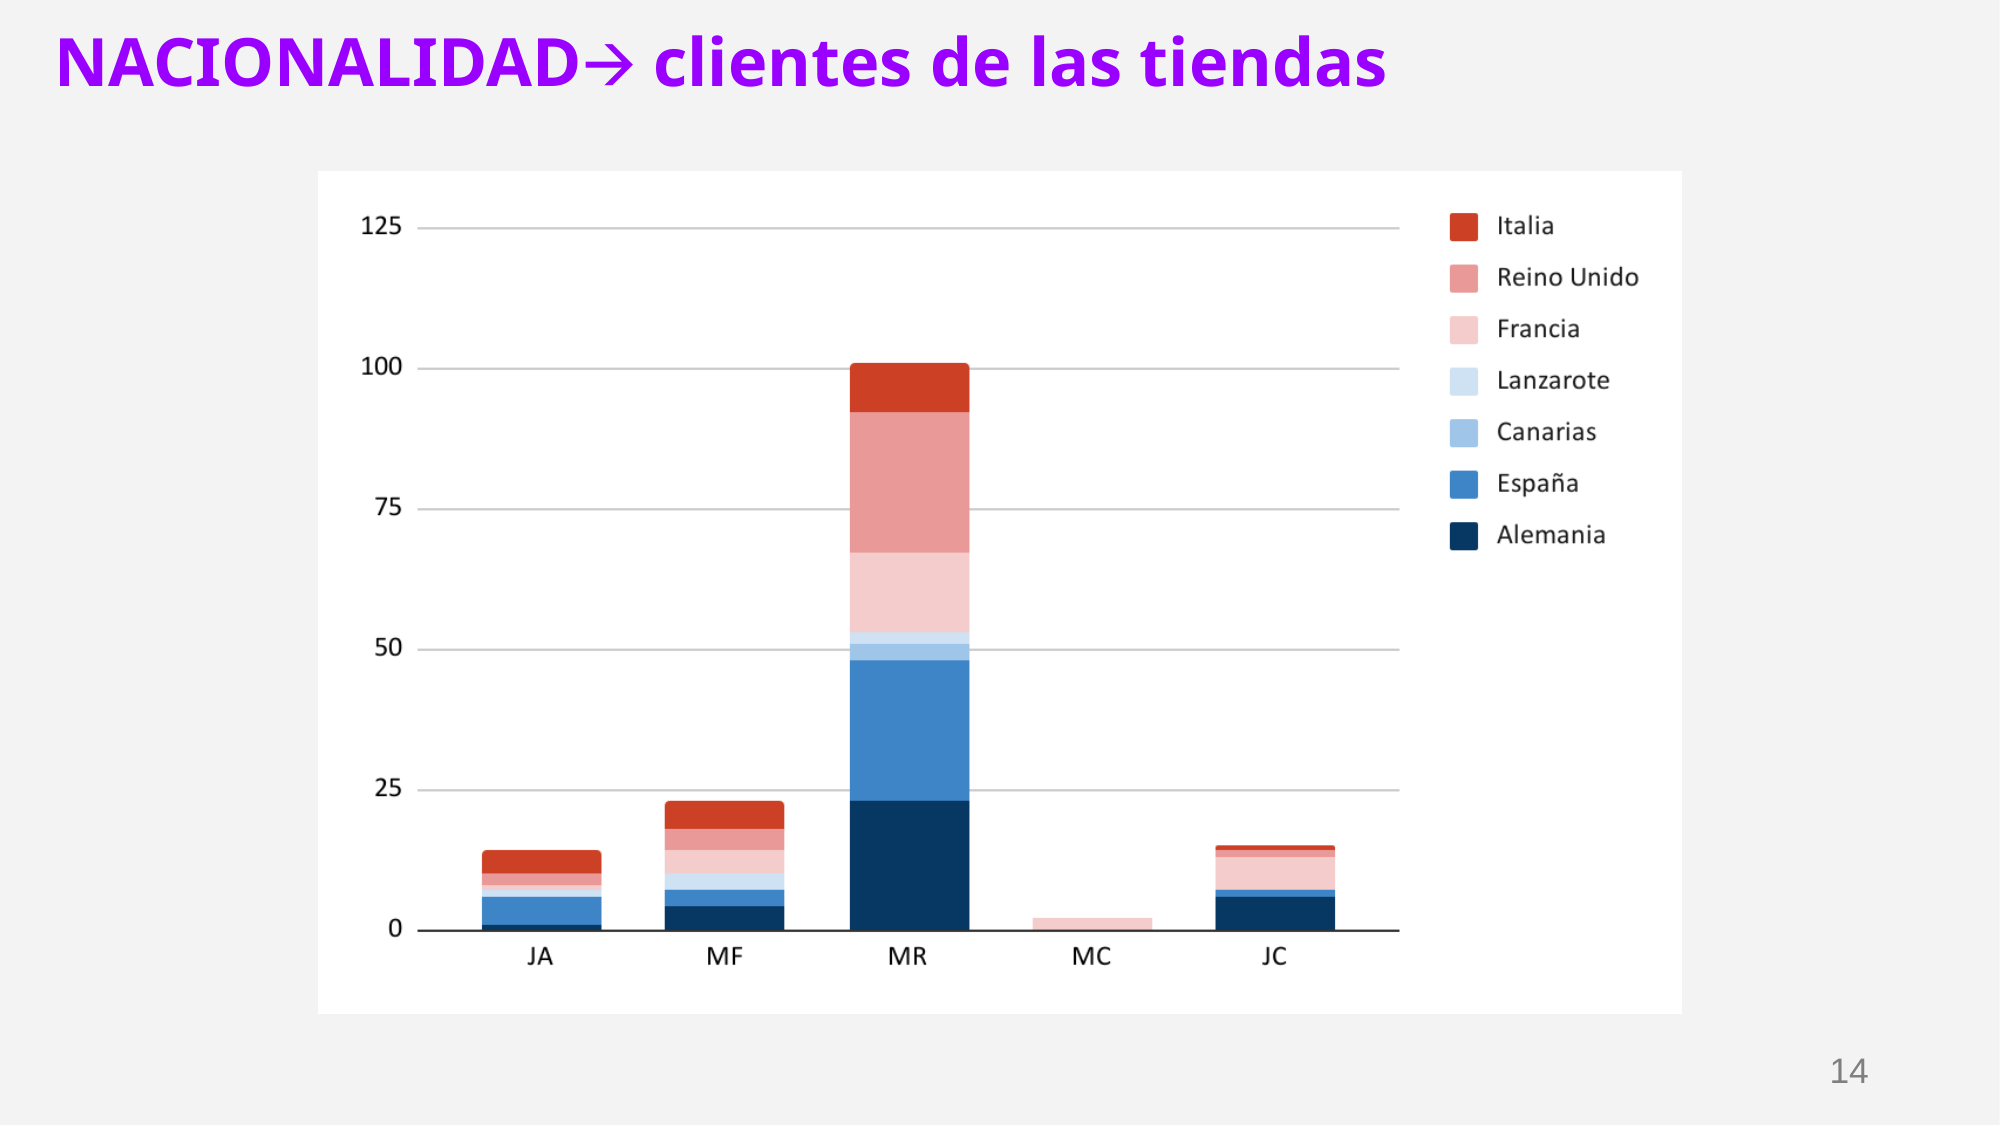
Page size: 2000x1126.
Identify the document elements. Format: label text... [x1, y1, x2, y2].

picture [318, 171, 1682, 1014]
slide_number <number> [1420, 1039, 1887, 1100]
text_box NACIONALIDAD🡪 clientes de las tiendas [54, 0, 1513, 120]
